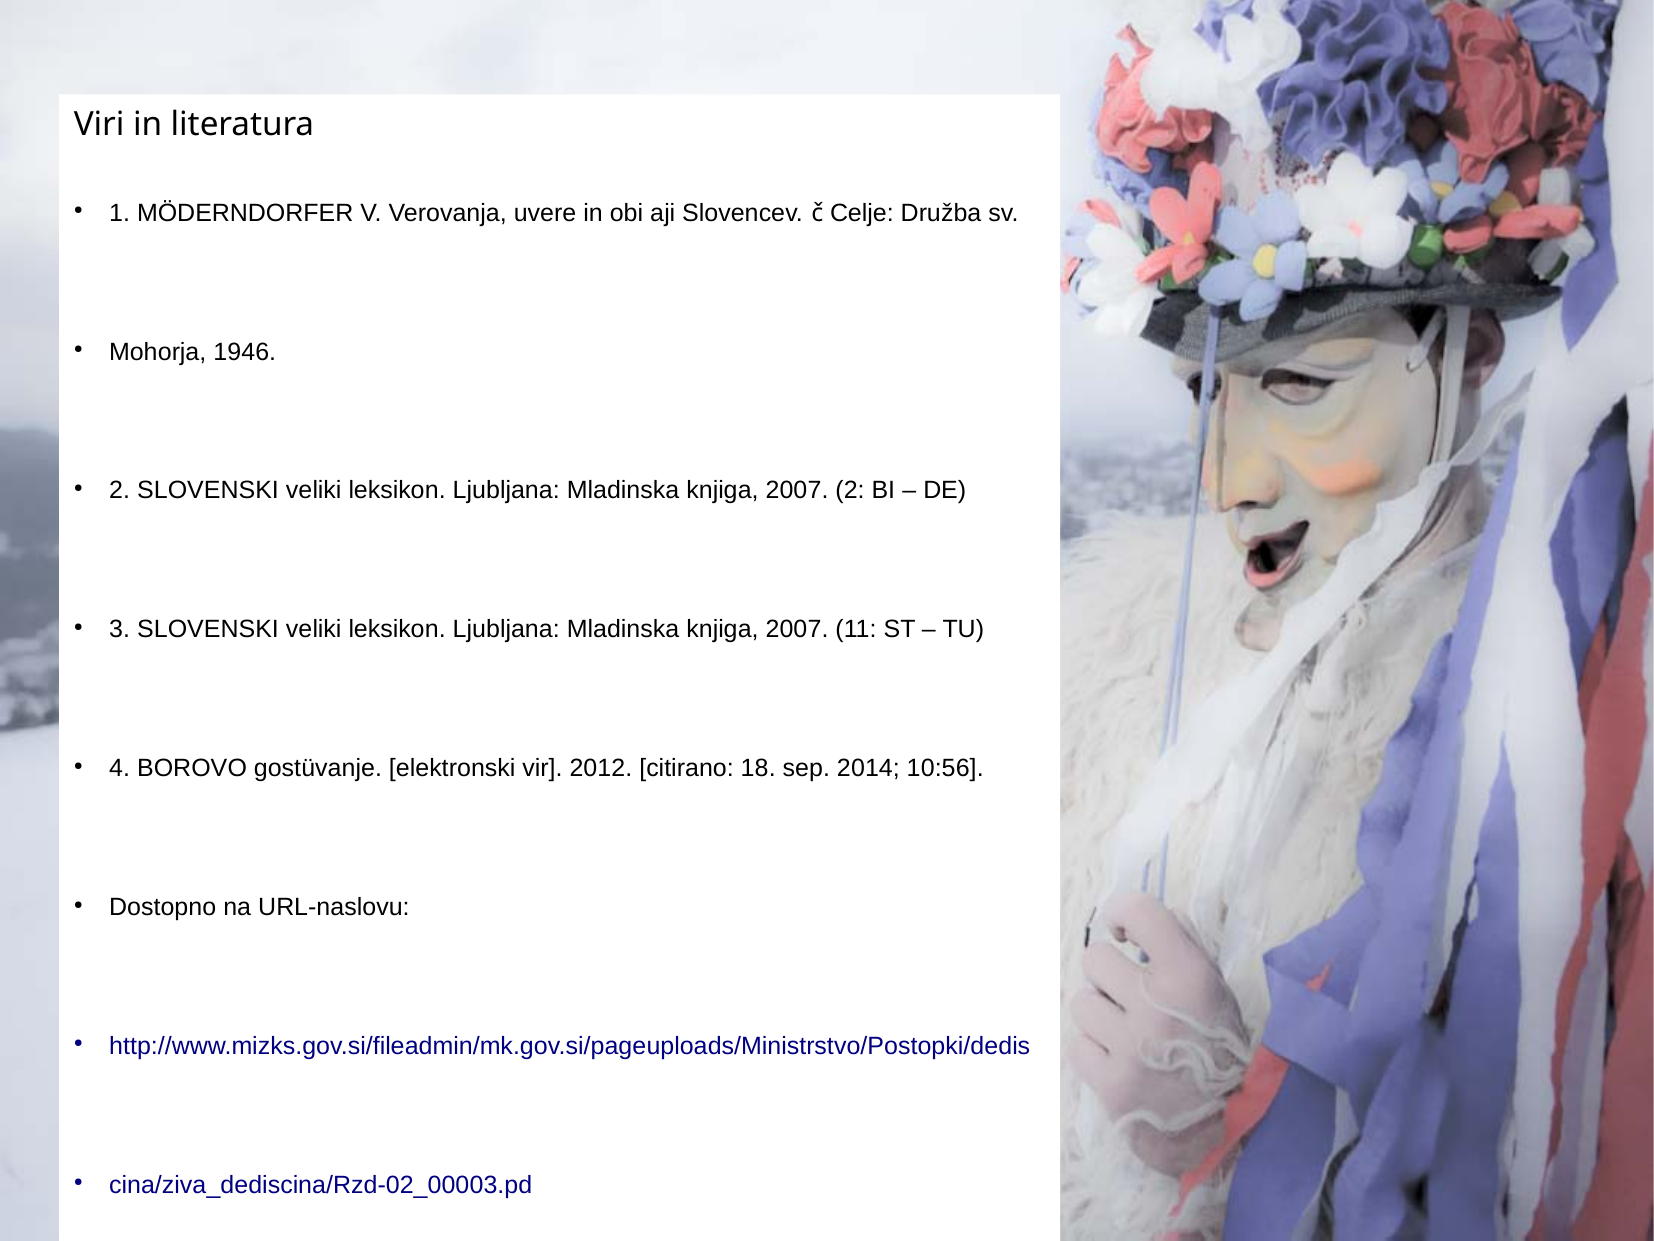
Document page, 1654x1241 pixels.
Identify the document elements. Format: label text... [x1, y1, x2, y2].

text_box Viri in literatura 1. MÖDERNDORFER V. Verovanja, uvere in obi aji Slovencev. č Celje: Družba sv. Mohorja, 1946. 2. SLOVENSKI veliki leksikon. Ljubljana: Mladinska knjiga, 2007. (2: BI – DE) 3. SLOVENSKI veliki leksikon. Ljubljana: Mladinska knjiga, 2007. (11: ST – TU) 4. BOROVO gostüvanje. [elektronski vir]. 2012. [citirano: 18. sep. 2014; 10:56]. Dostopno na URL-naslovu: http://www.mizks.gov.si/fileadmin/mk.gov.si/pageuploads/Ministrstvo/Postopki/dedis cina/ziva_dediscina/Rzd-02_00003.pd 5. ŠKOROMATI. [elektronski vir]. 2013. [citirano: 18. sep. 2014; 10:56]. Dostopno na URL-naslovu:http://www.skoromati.si/ 6. DREŽNIŠKI pust. [elektronski vir]. 2002. [citirano 18. sep. 2014; 11:02]. Dostopno na URL-naslovu:http://www.turizem-kranjc.si/drezniski_pust-1.pdf [59, 94, 1061, 1241]
picture [0, 0, 1654, 1241]
